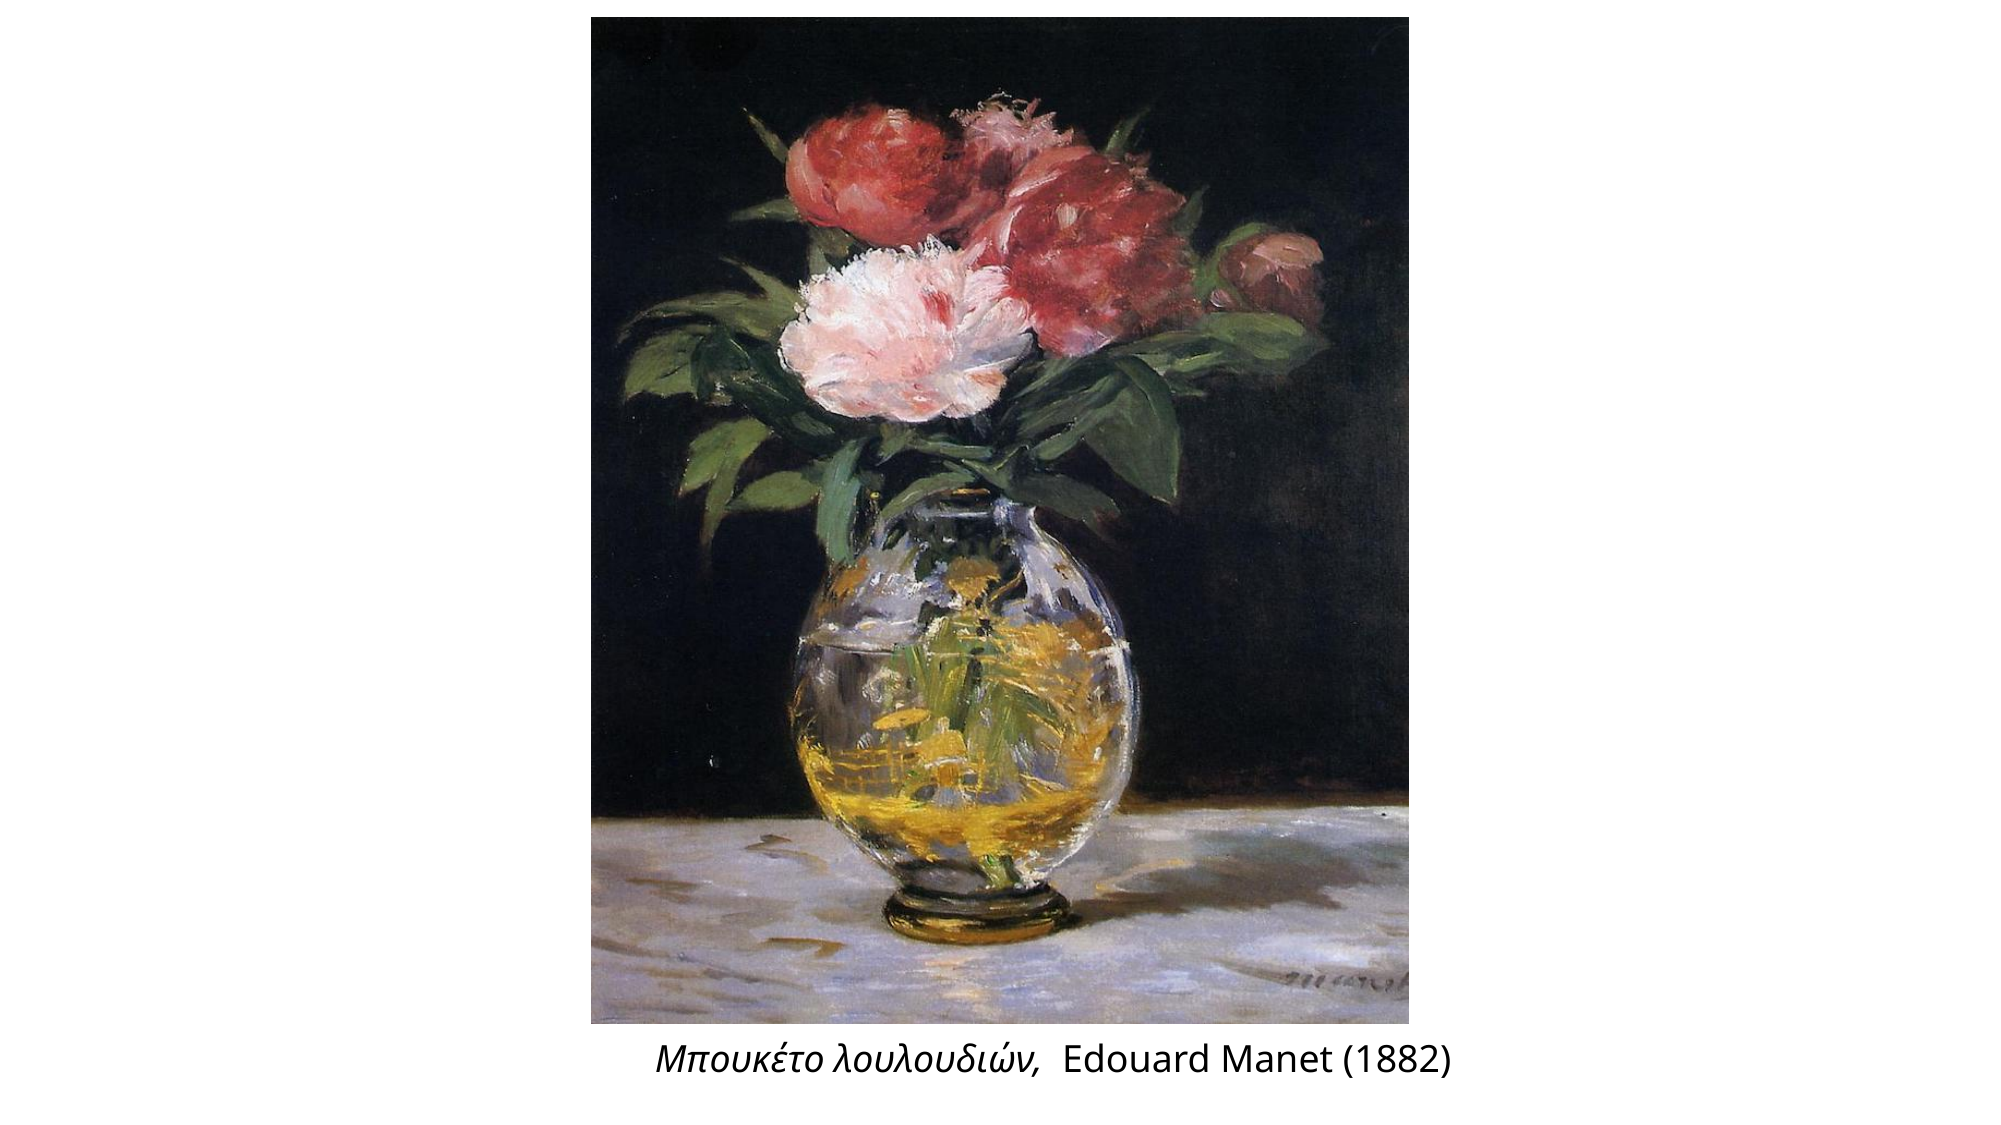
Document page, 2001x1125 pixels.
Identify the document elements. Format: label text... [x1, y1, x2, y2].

picture [591, 17, 1409, 1024]
text_box Μπουκέτο λουλουδιών, Edouard Manet (1882) [591, 1024, 1496, 1087]
